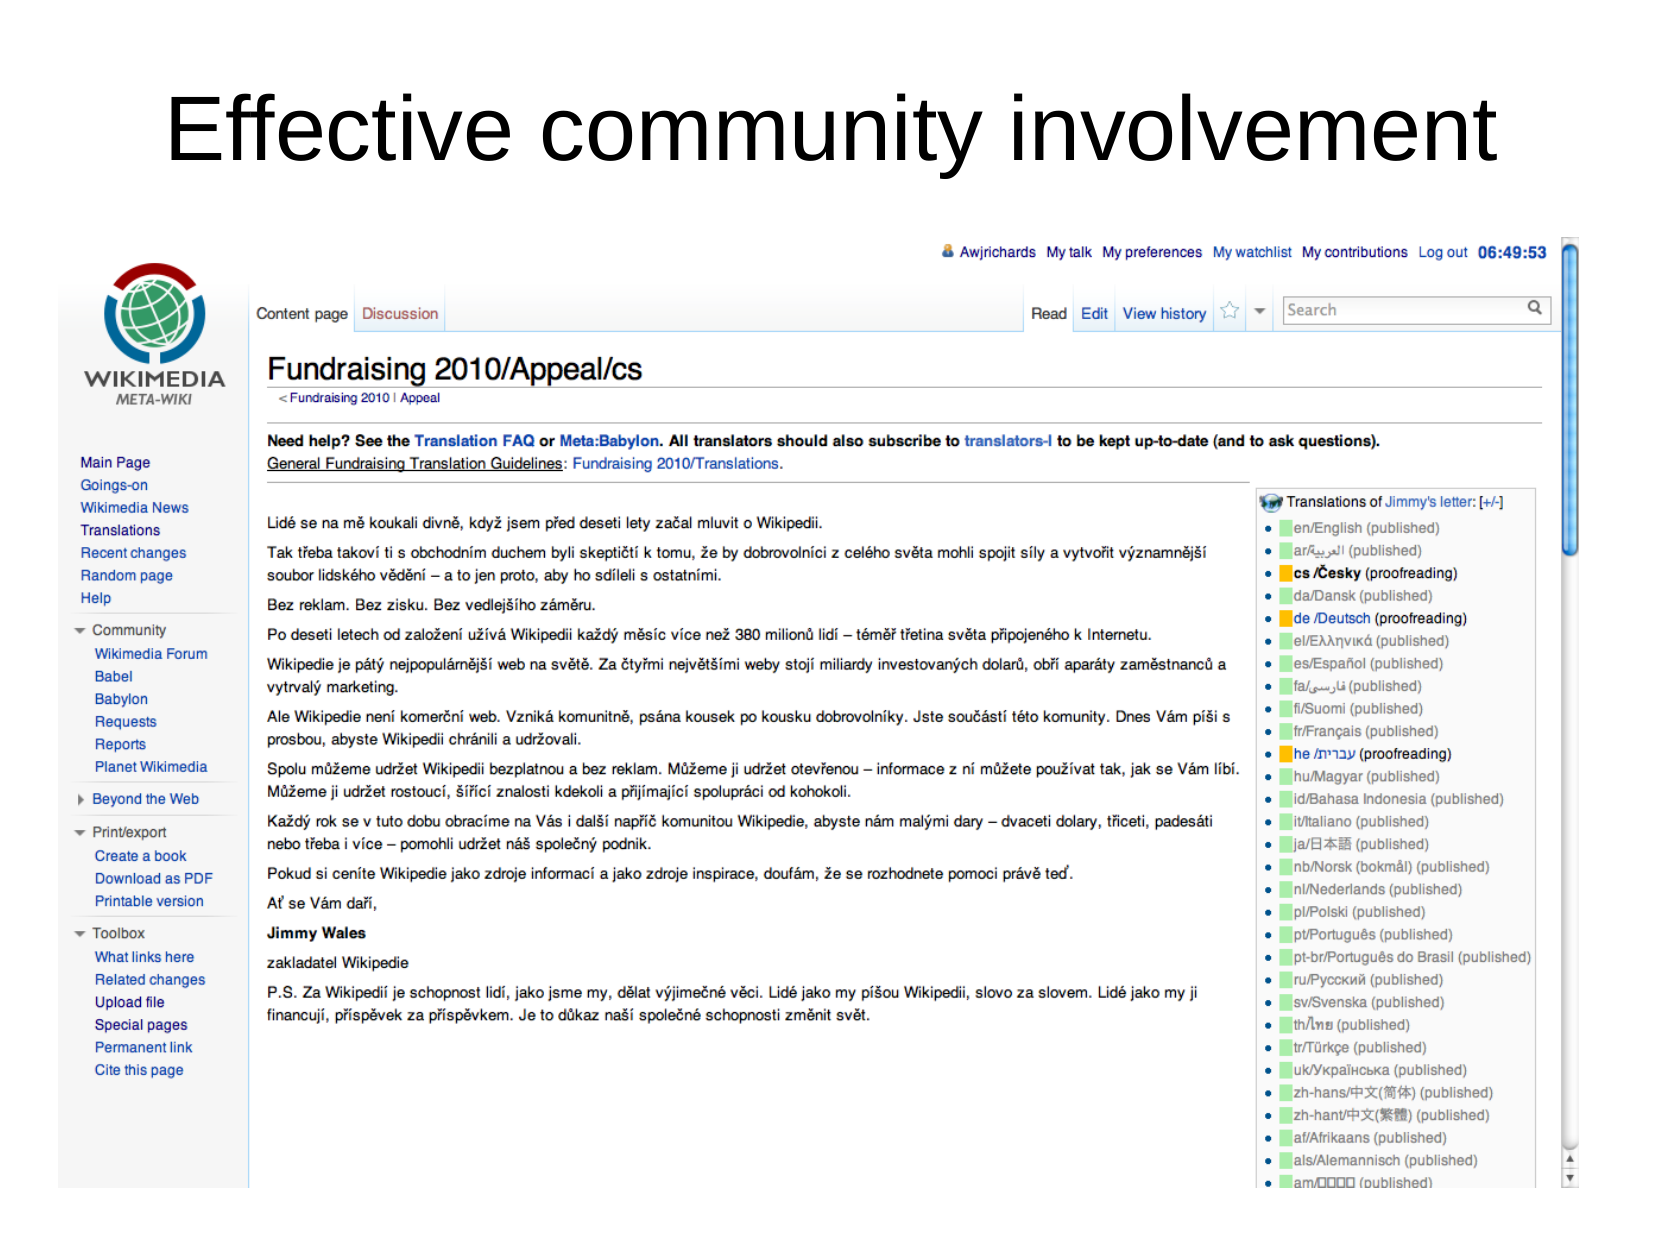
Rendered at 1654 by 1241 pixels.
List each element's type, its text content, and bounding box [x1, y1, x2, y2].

text_box Effective community involvement [150, 70, 1513, 188]
picture [58, 237, 1579, 1188]
